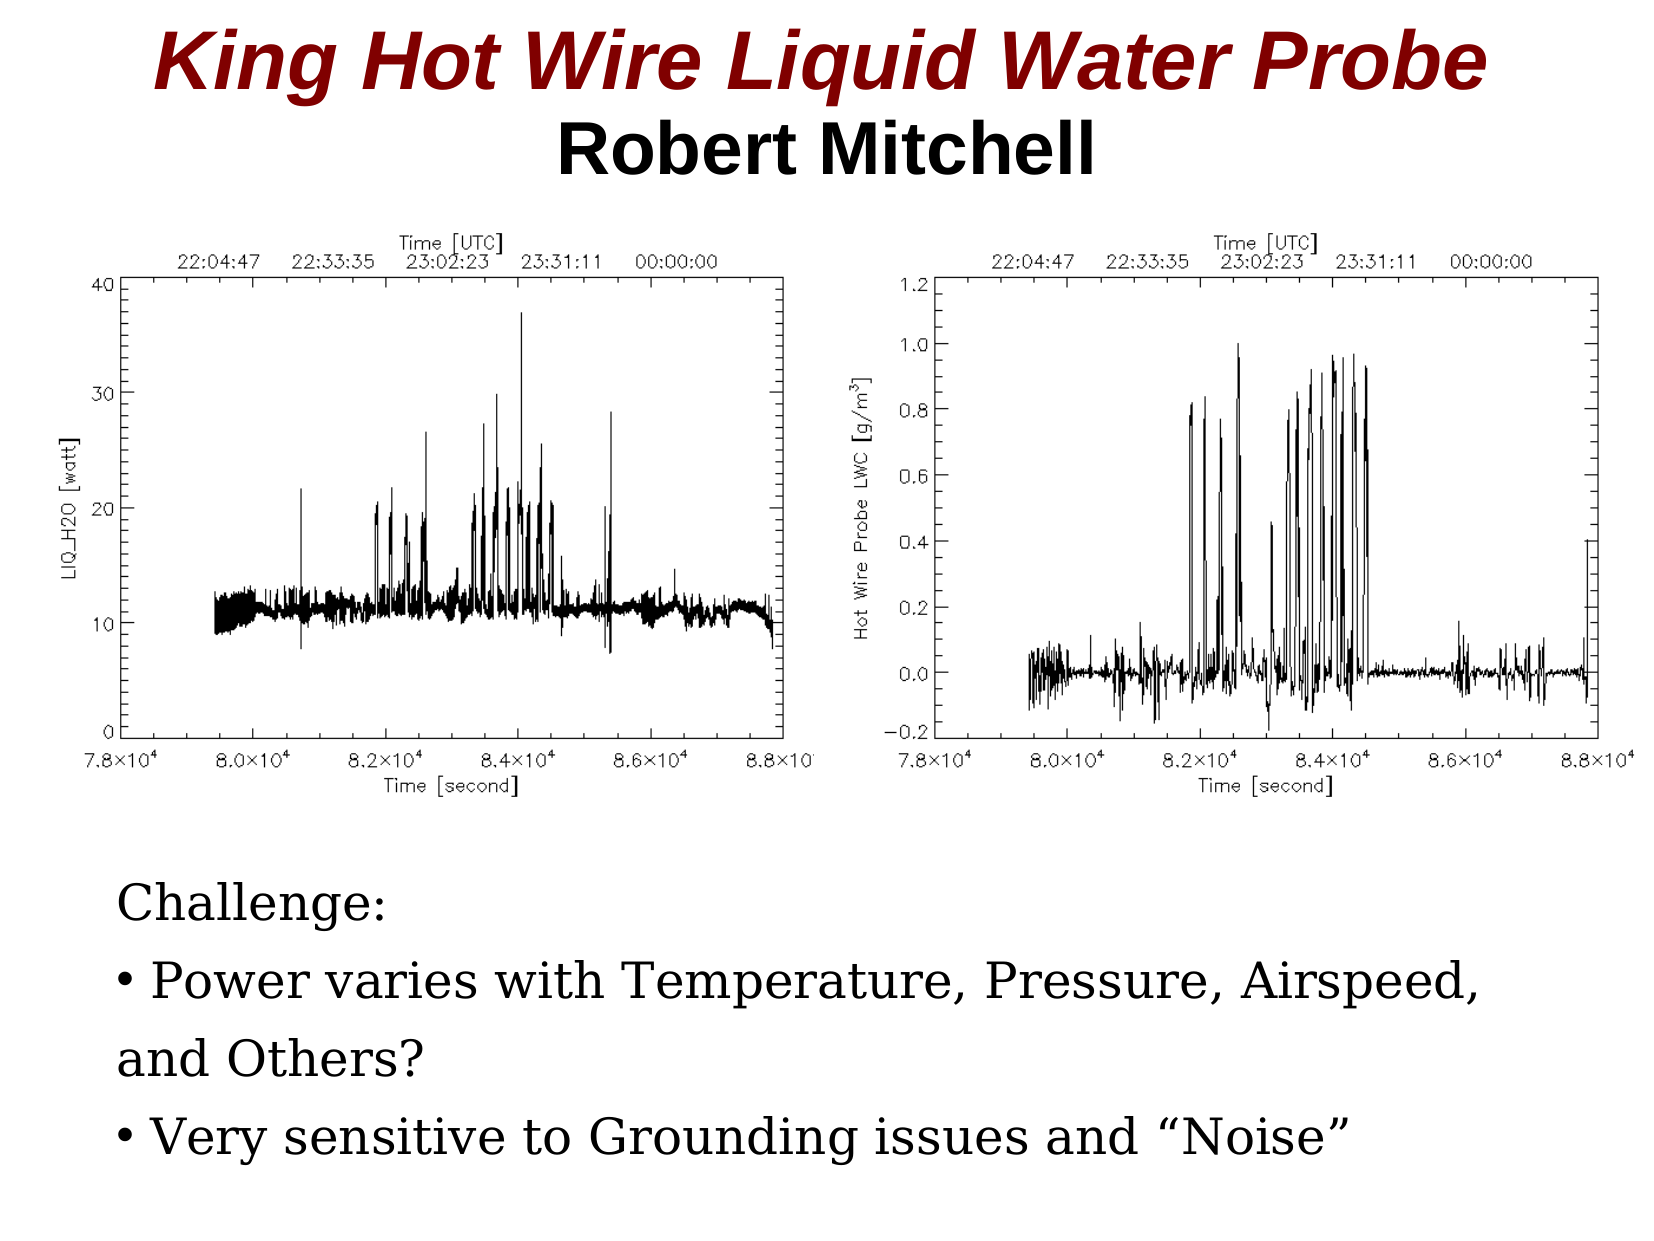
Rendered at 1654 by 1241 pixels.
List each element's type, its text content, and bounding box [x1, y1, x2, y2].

text_box Challenge: Power varies with Temperature, Pressure, Airspeed, and Others? Very sensitive to Grounding issues and “Noise” [101, 845, 1590, 1173]
text_box King Hot Wire Liquid Water Probe Robert Mitchell [0, 7, 1654, 200]
picture [0, 219, 1640, 810]
